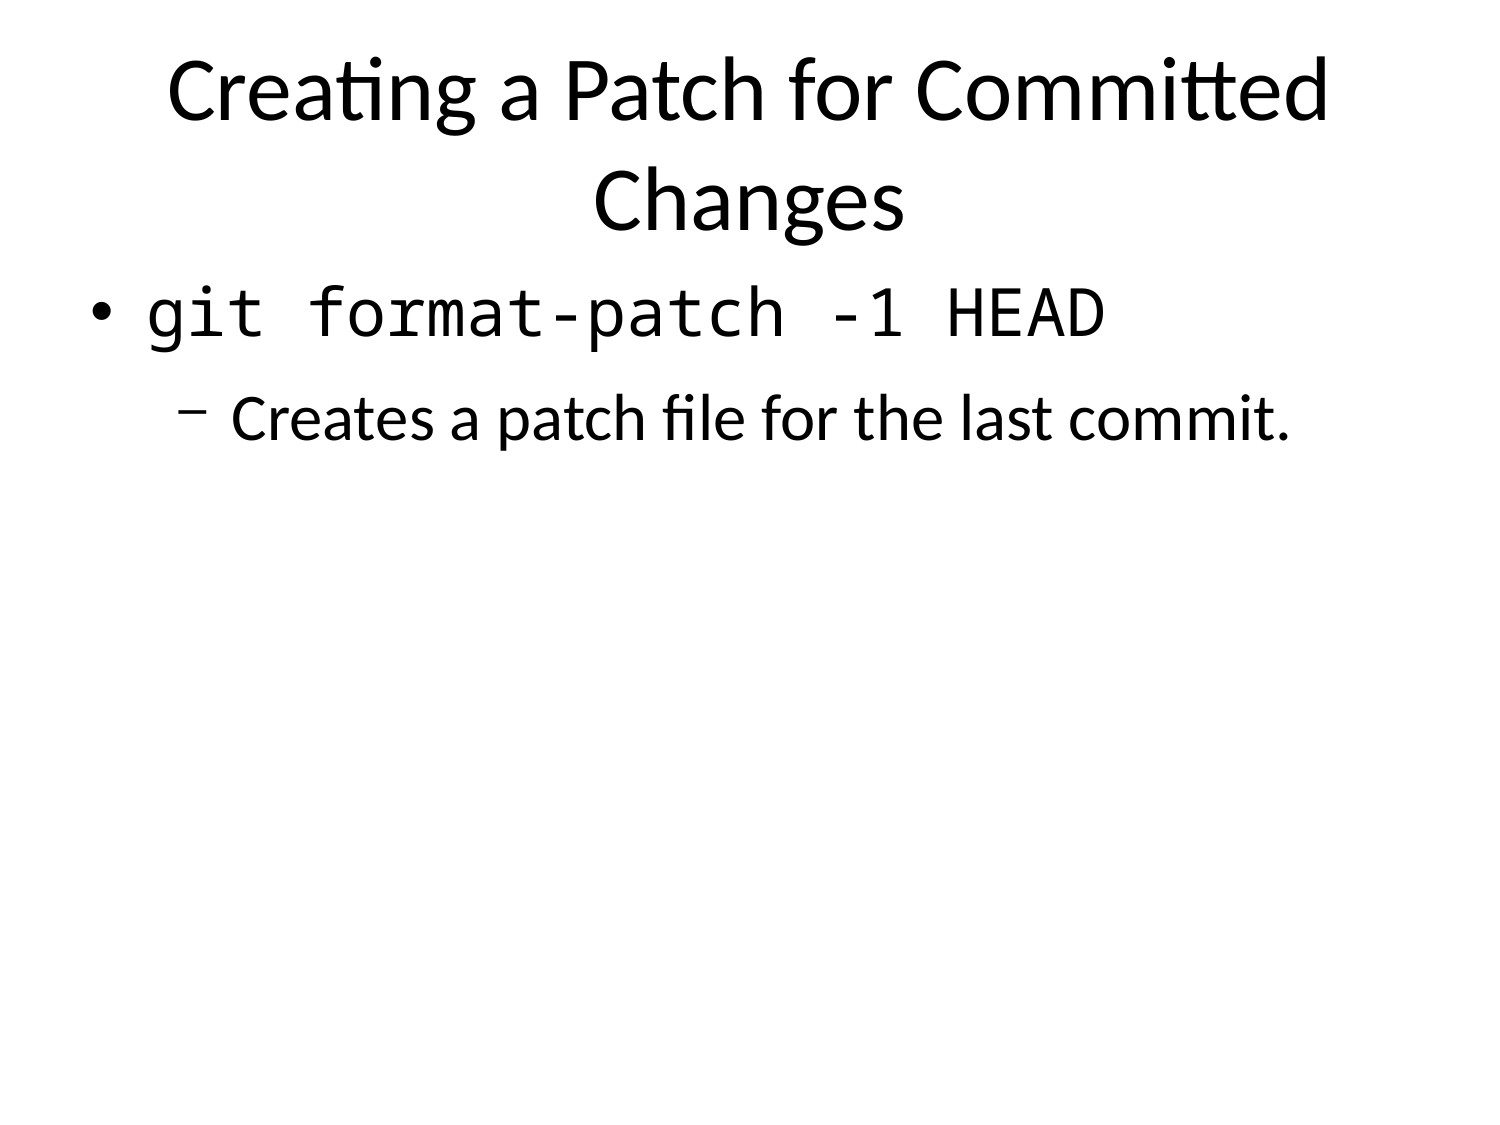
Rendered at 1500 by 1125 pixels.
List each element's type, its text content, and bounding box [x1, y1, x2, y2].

list git format-patch -1 HEAD Creates a patch file for the last commit. [75, 262, 1425, 1005]
title Creating a Patch for Committed Changes [75, 45, 1425, 233]
